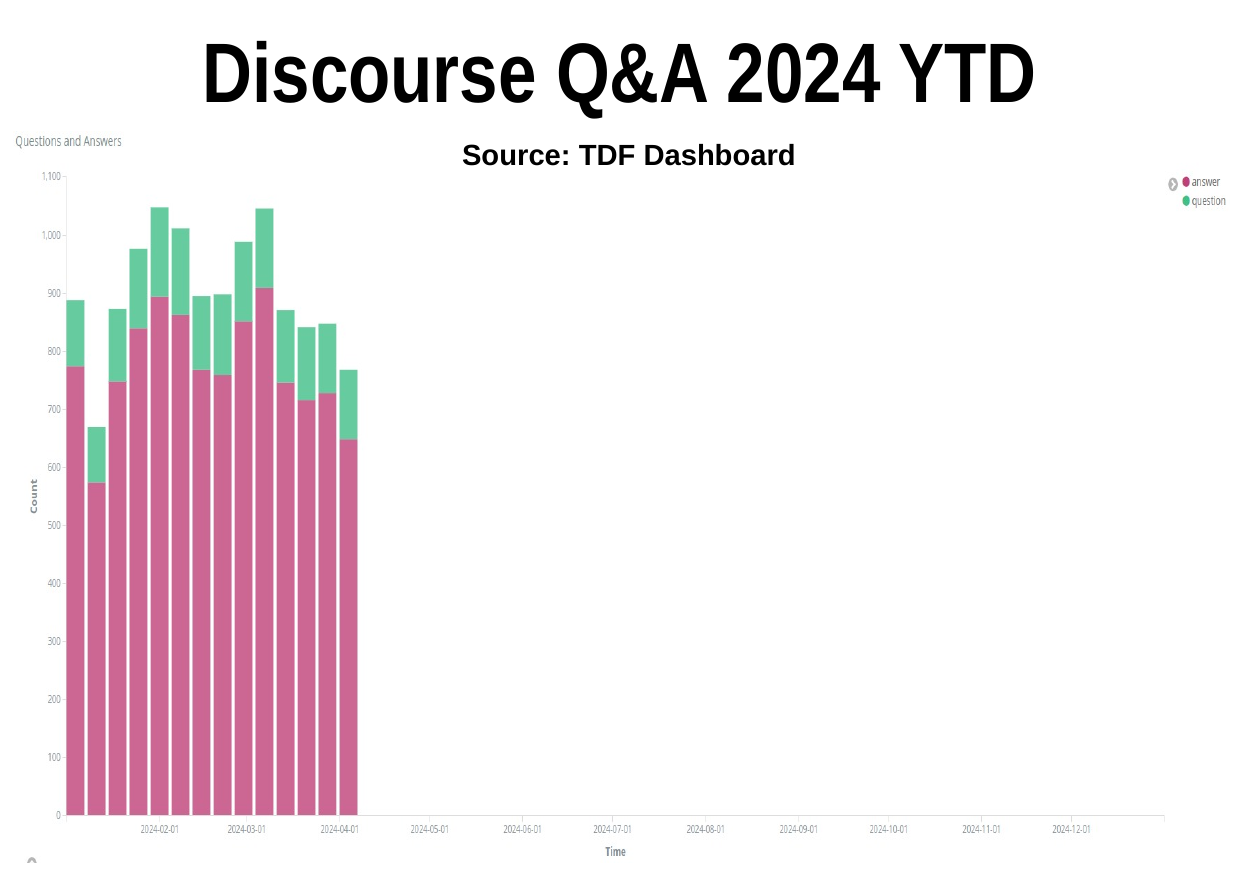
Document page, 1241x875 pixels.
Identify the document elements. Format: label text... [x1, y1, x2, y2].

picture [13, 131, 1230, 863]
text_box Source: TDF Dashboard [447, 131, 812, 185]
title Discourse Q&A 2024 YTD [11, 12, 1229, 132]
